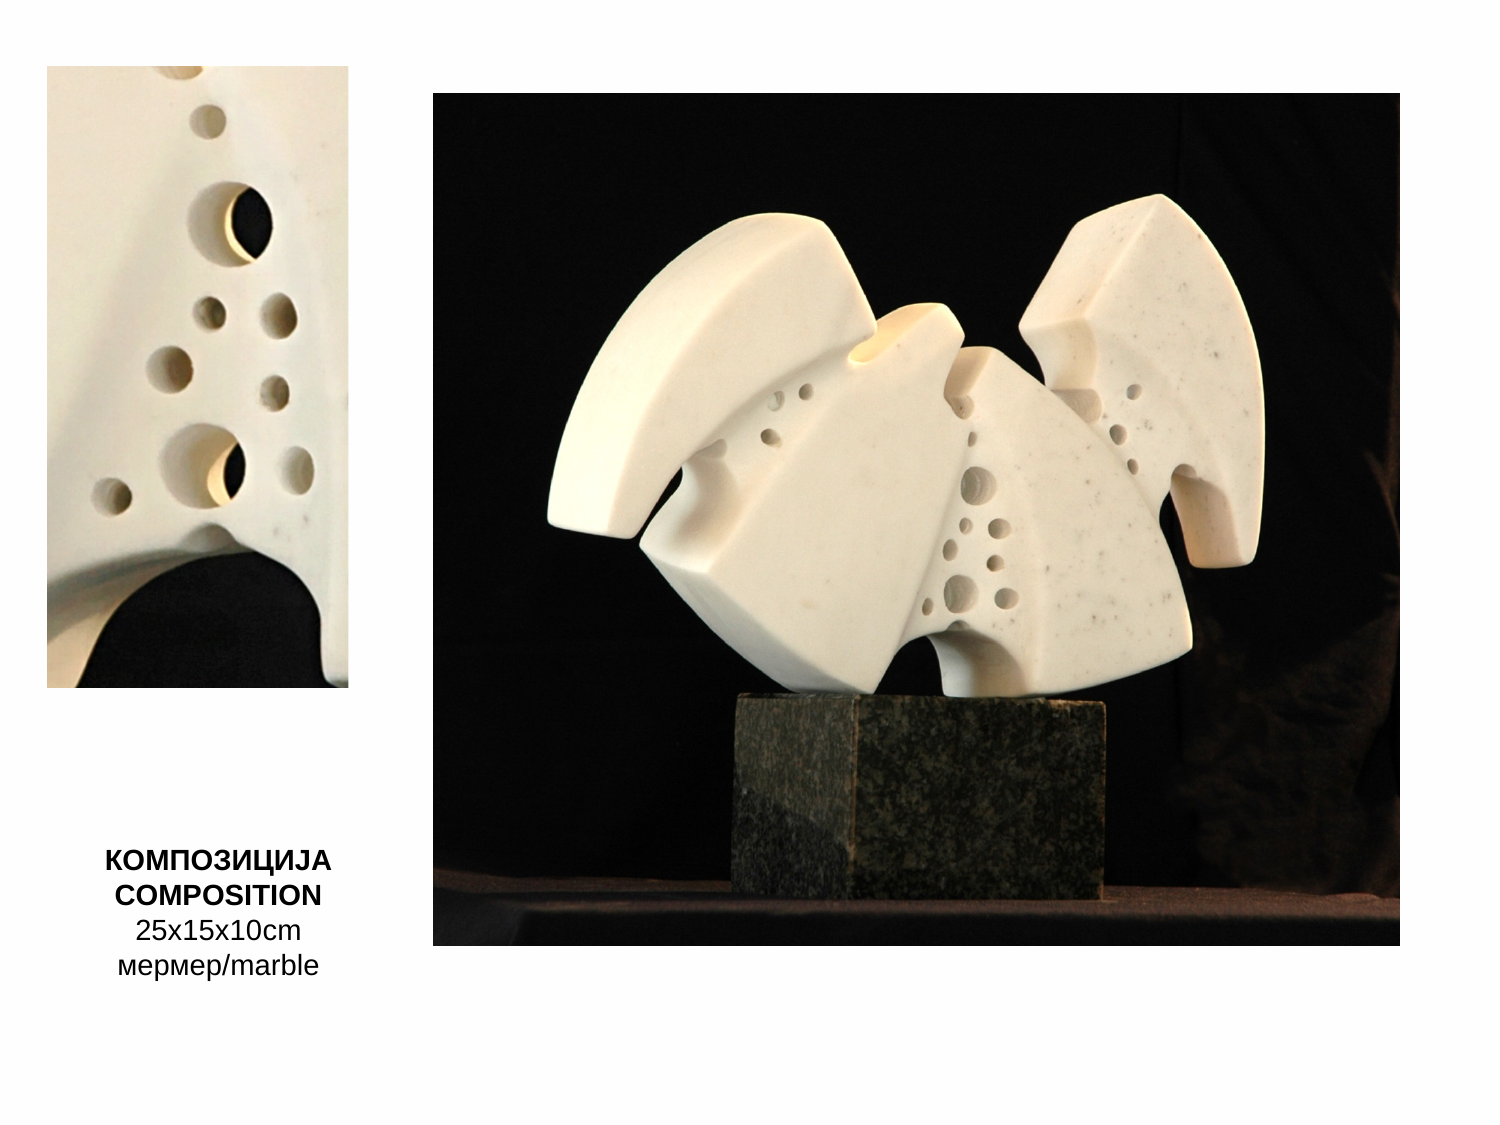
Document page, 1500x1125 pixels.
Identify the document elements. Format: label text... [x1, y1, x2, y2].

picture [433, 93, 1400, 946]
text_box КOМПОЗИЦИЈА COMPOSITION 25х15х10cm мермер/marble [88, 834, 349, 991]
picture [47, 66, 349, 688]
